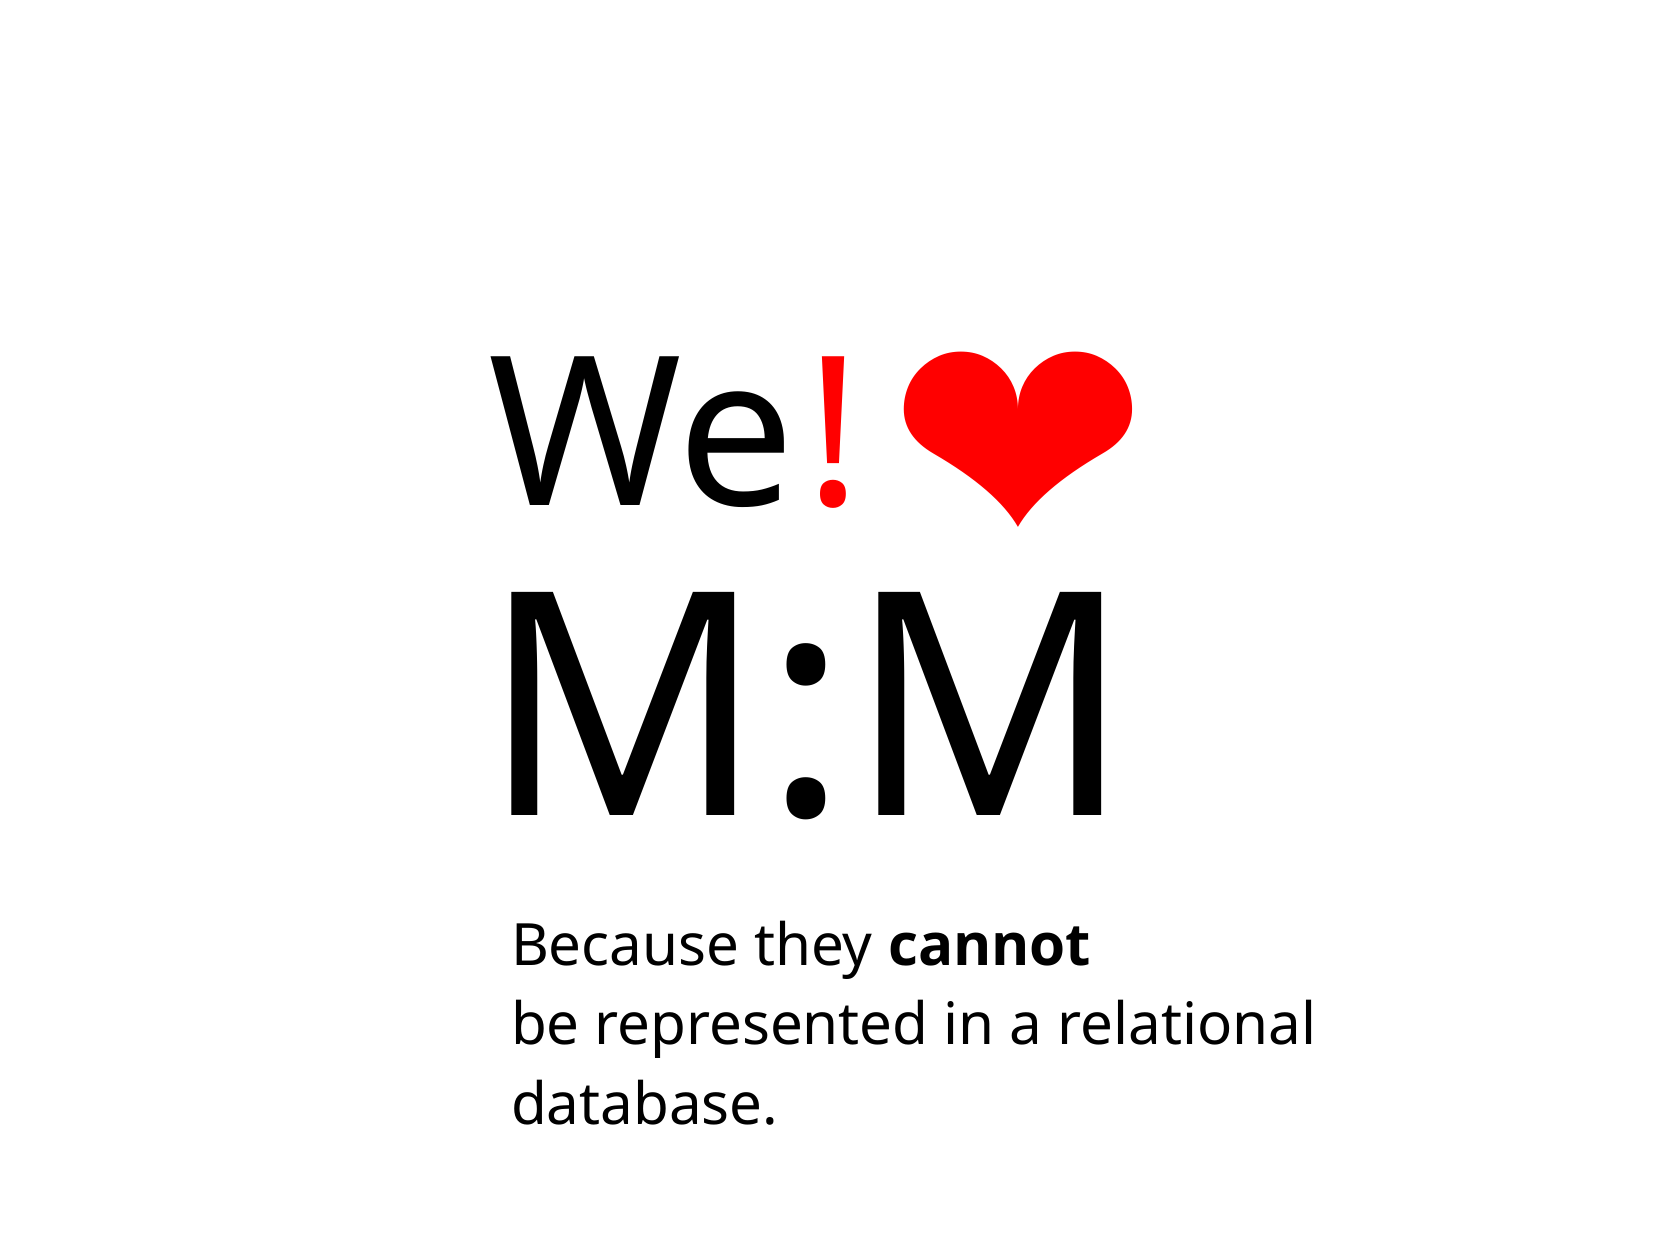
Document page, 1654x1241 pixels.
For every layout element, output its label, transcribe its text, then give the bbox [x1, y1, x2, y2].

text_box We ! [473, 869, 1018, 1066]
text_box M:M [466, 473, 1303, 869]
text_box ❤ [872, 211, 1164, 473]
text_box Because they cannot be represented in a relational database. [496, 896, 1384, 1124]
text_box We ! [473, 275, 872, 473]
